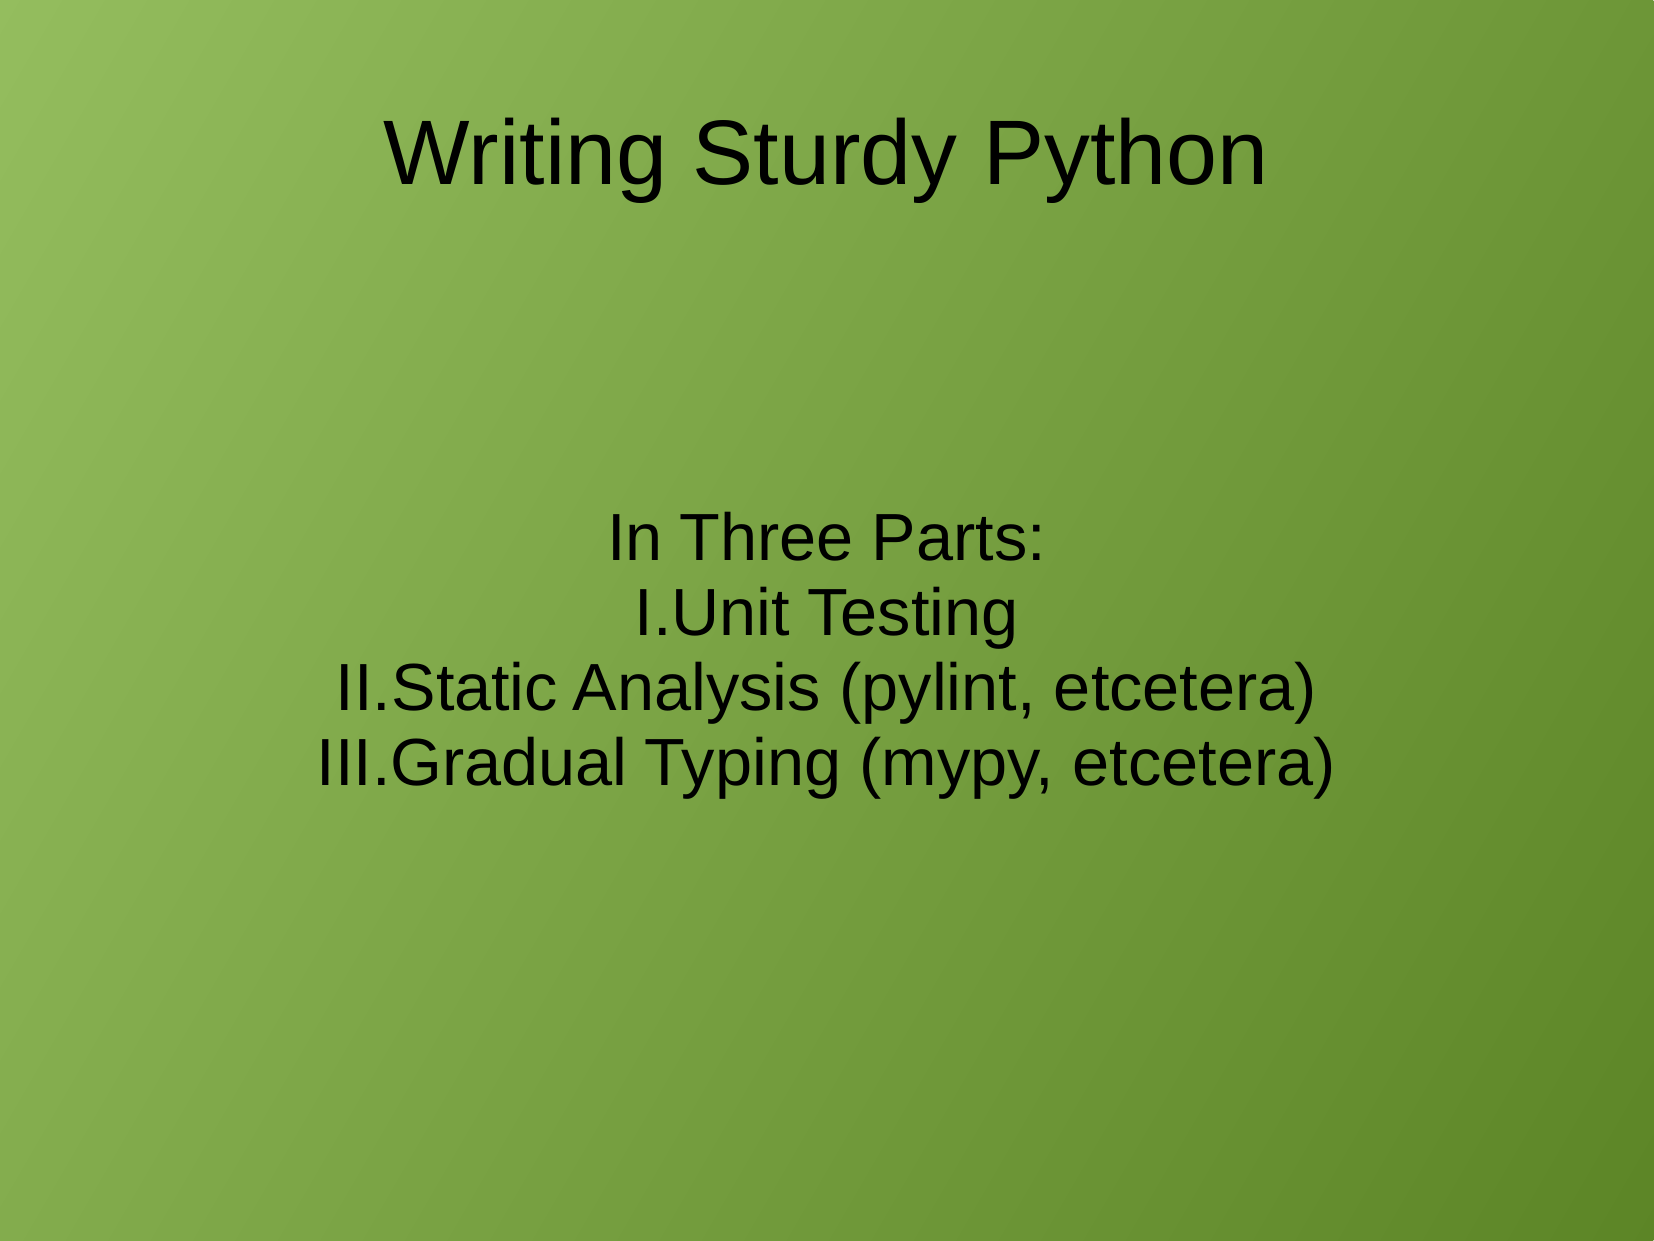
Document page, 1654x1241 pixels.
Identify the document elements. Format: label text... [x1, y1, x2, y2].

title Writing Sturdy Python [82, 49, 1571, 257]
subtitle In Three Parts: Unit Testing Static Analysis (pylint, etcetera) Gradual Typing (mypy, etcetera) [82, 290, 1571, 1010]
